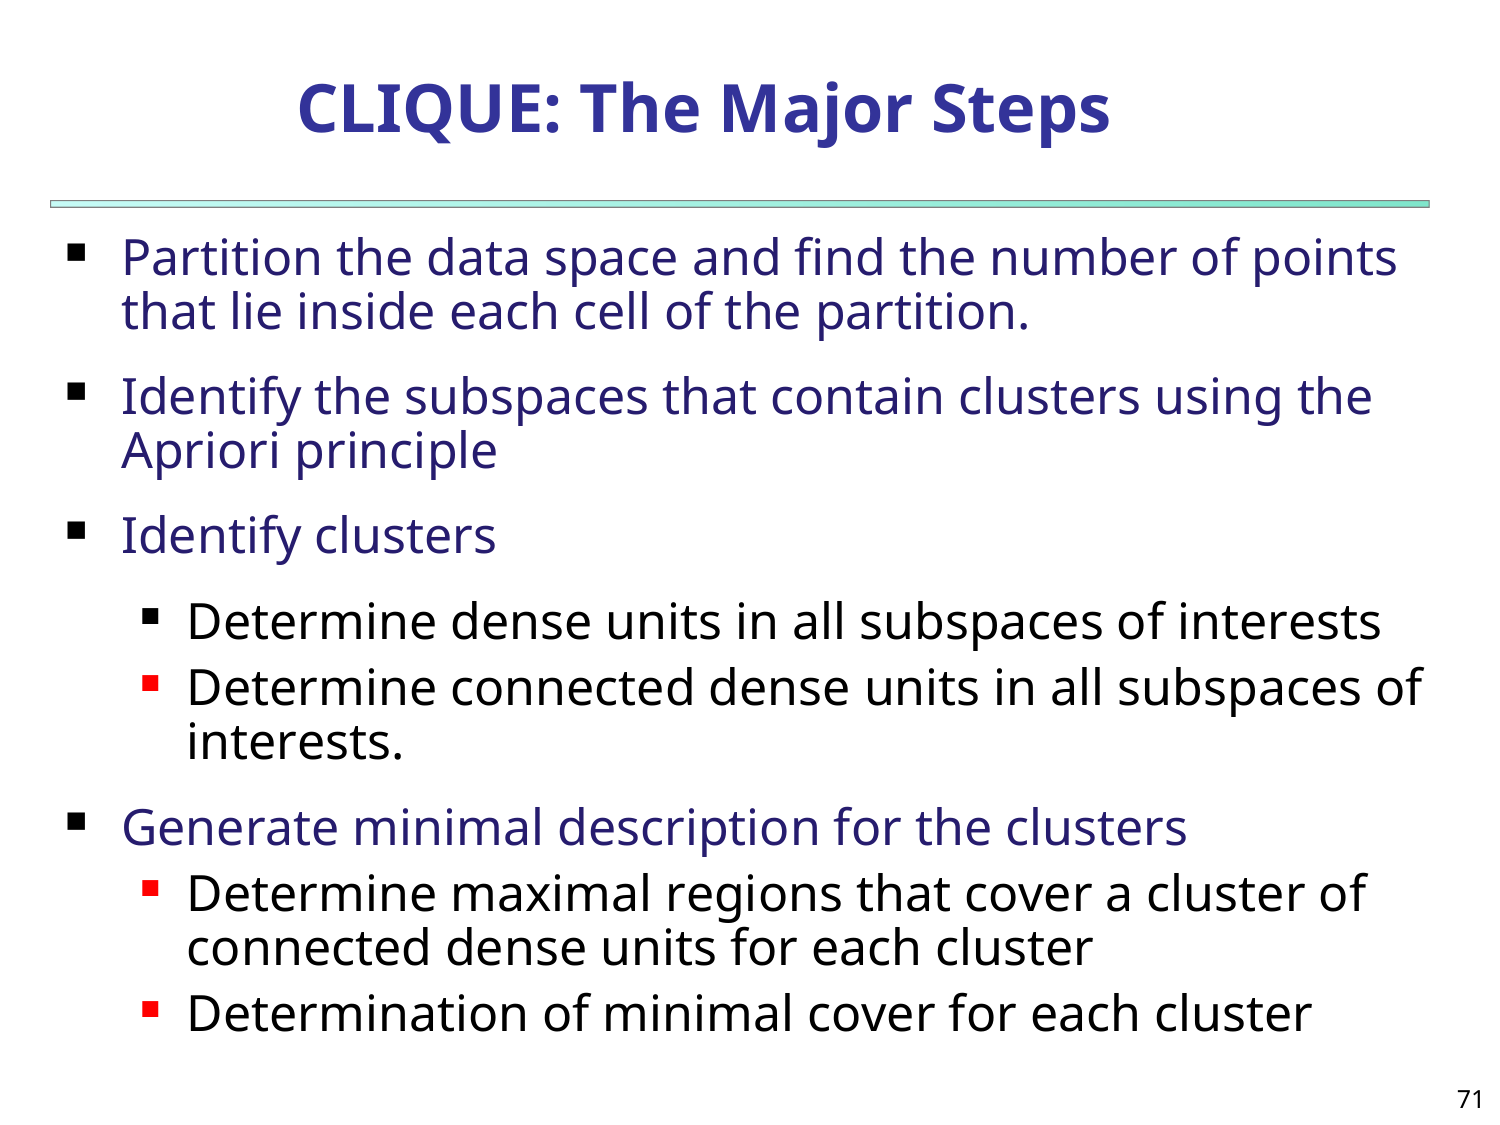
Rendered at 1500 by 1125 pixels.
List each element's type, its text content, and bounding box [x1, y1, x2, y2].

text_box <number> [1187, 1062, 1500, 1125]
title CLIQUE: The Major Steps [111, 58, 1298, 154]
list Partition the data space and find the number of points that lie inside each cell of the partition. Identify the subspaces that contain clusters using the Apriori principle Identify clusters Determine dense units in all subspaces of interests Determine connected dense units in all subspaces of interests. Generate minimal description for the clusters Determine maximal regions that cover a cluster of connected dense units for each cluster Determination of minimal cover for each cluster [50, 224, 1463, 1111]
